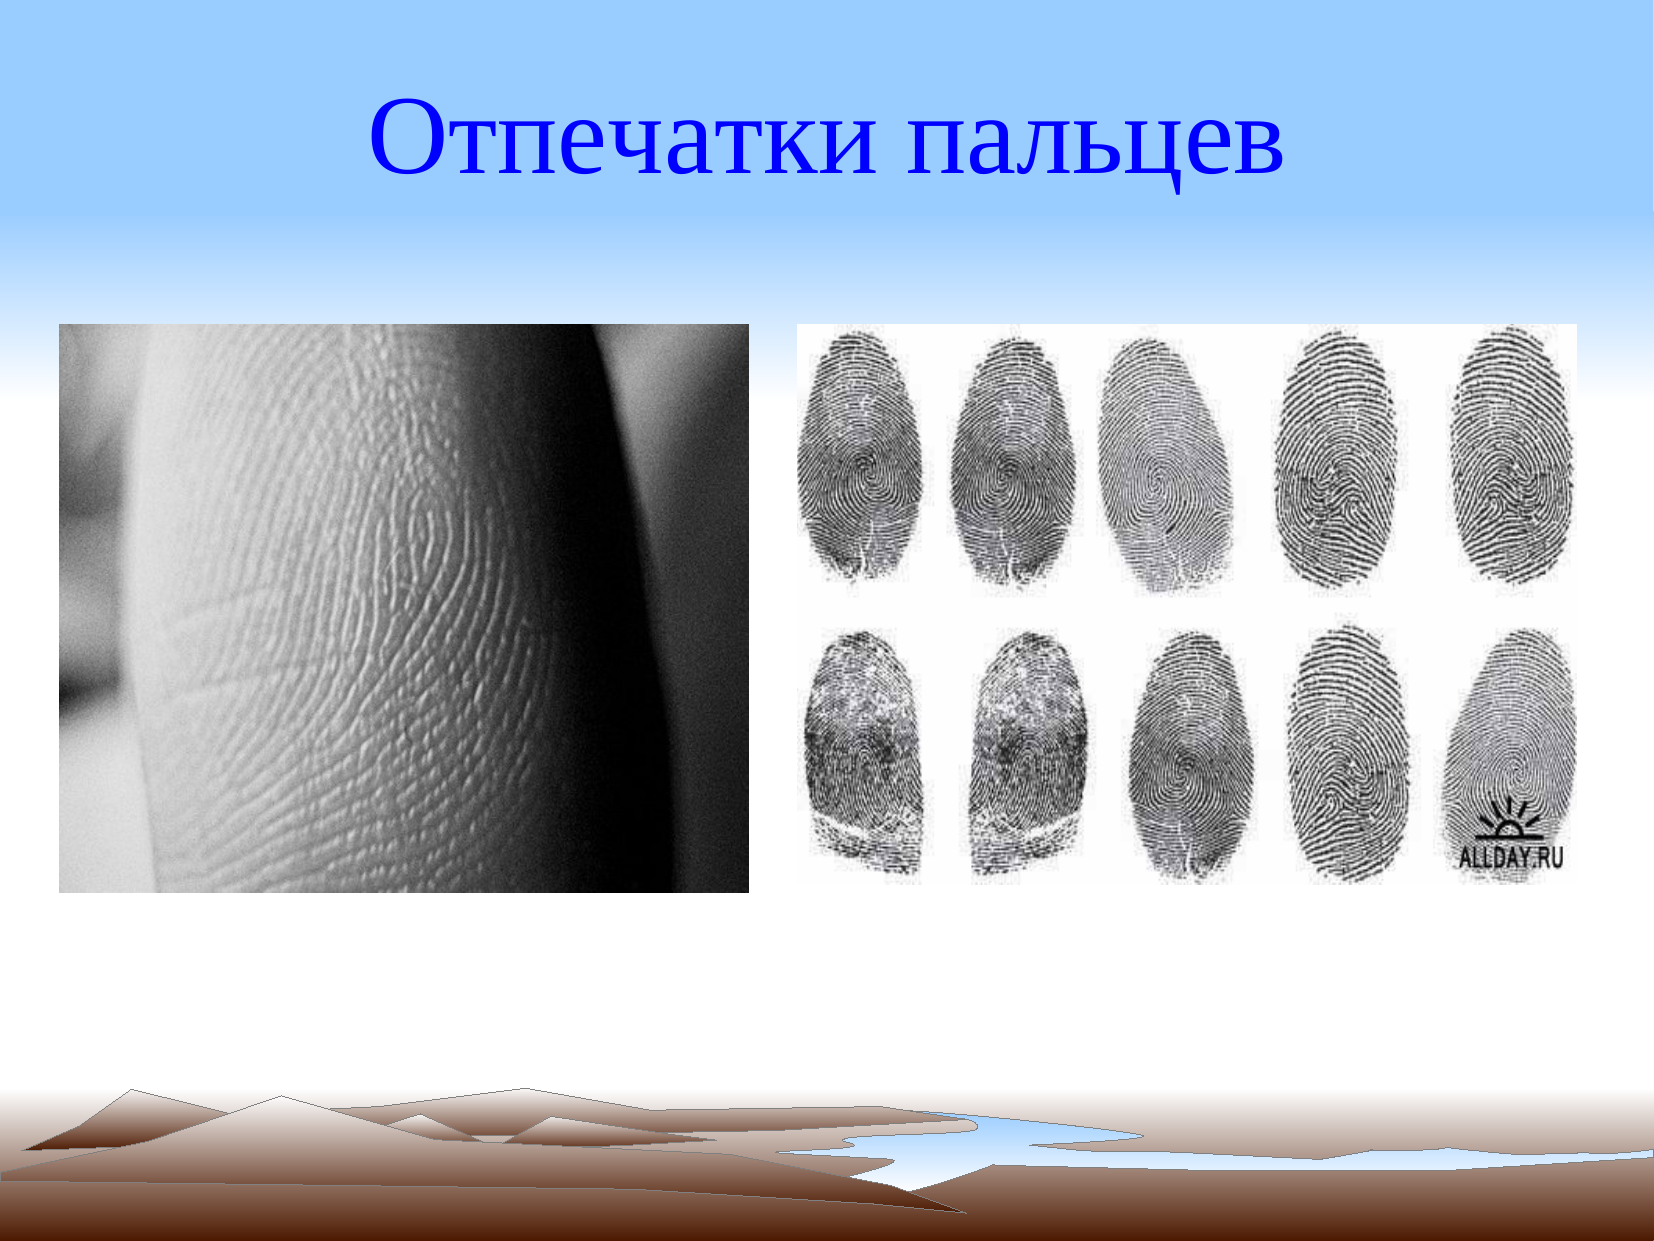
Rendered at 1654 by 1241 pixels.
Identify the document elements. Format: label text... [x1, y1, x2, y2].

picture [797, 324, 1577, 885]
picture [59, 324, 749, 893]
title Отпечатки пальцев [121, 41, 1534, 229]
